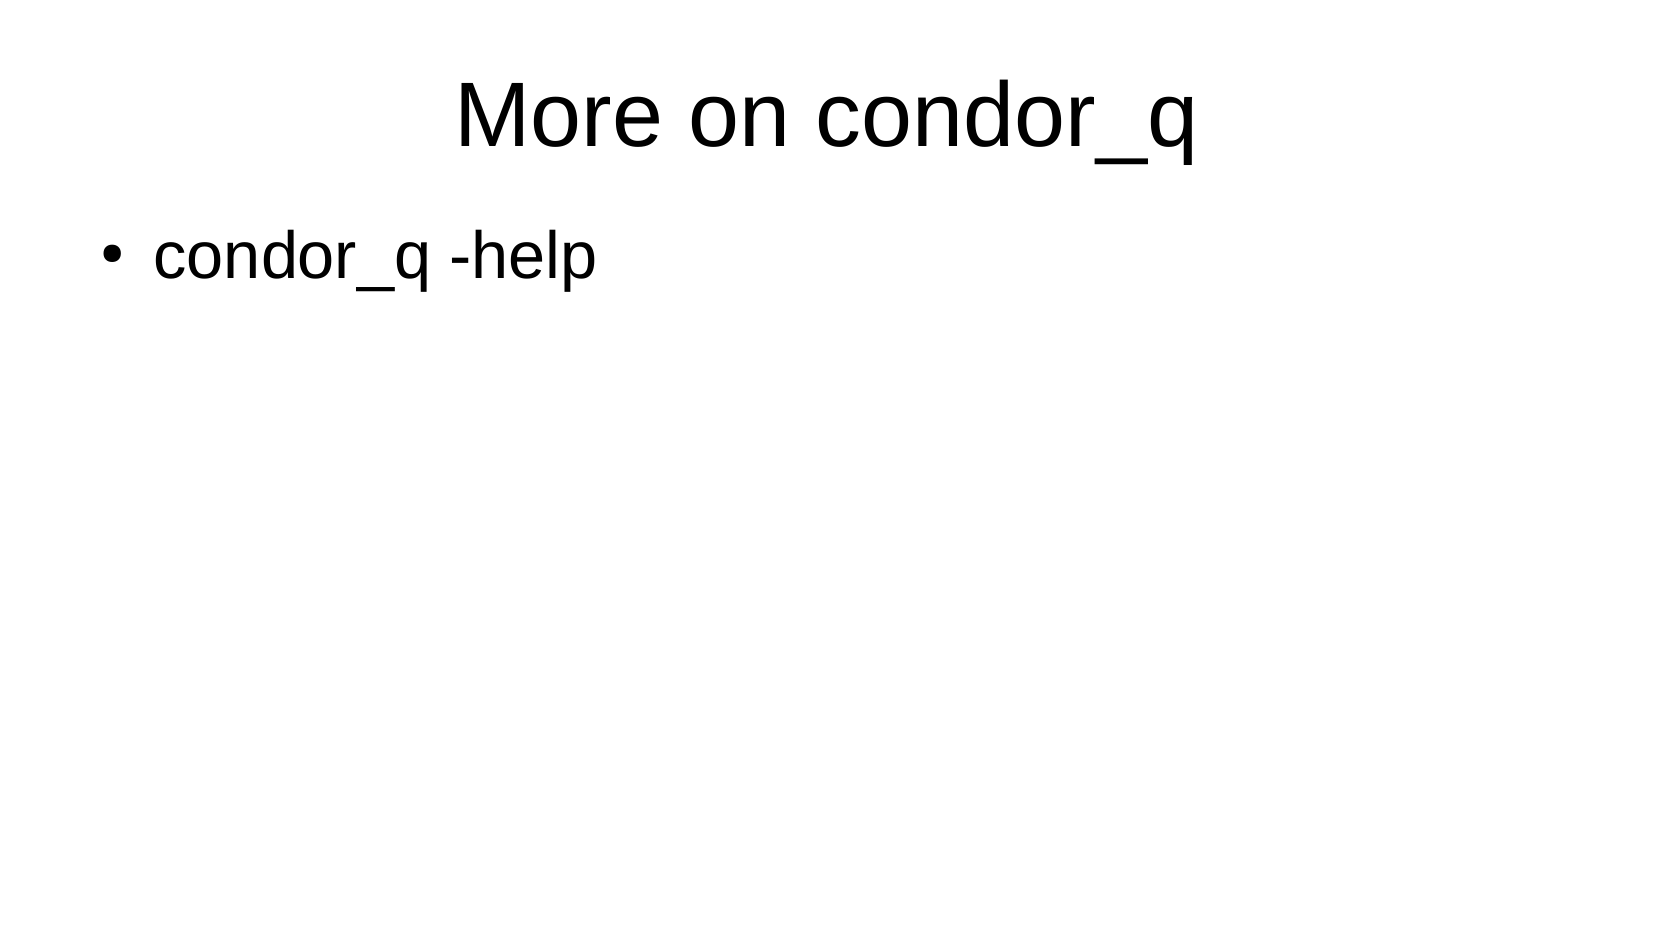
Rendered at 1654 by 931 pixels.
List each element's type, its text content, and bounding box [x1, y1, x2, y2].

title More on condor_q [82, 37, 1571, 193]
list condor_q -help [82, 217, 1571, 758]
